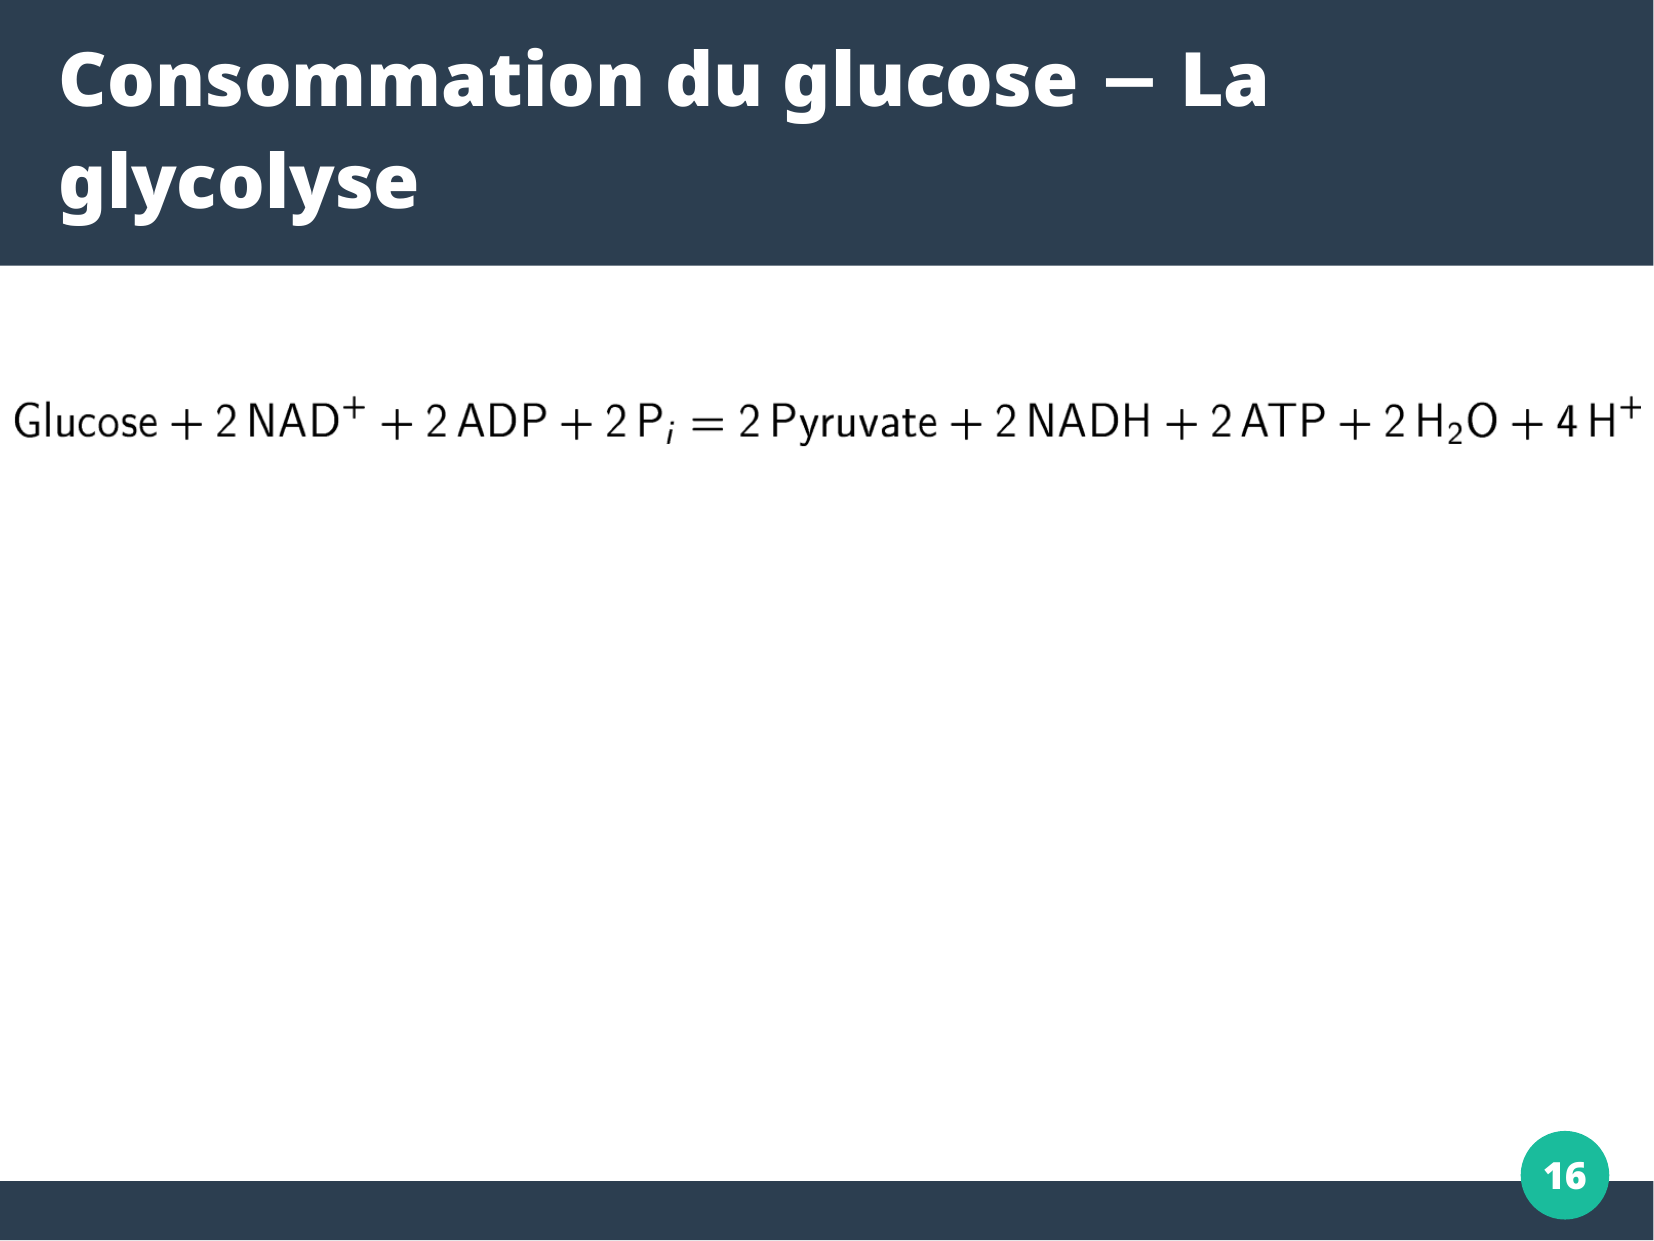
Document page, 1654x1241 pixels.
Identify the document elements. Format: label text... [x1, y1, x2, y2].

title Consommation du glucose − La glycolyse [59, 49, 1595, 207]
picture [11, 389, 1641, 463]
